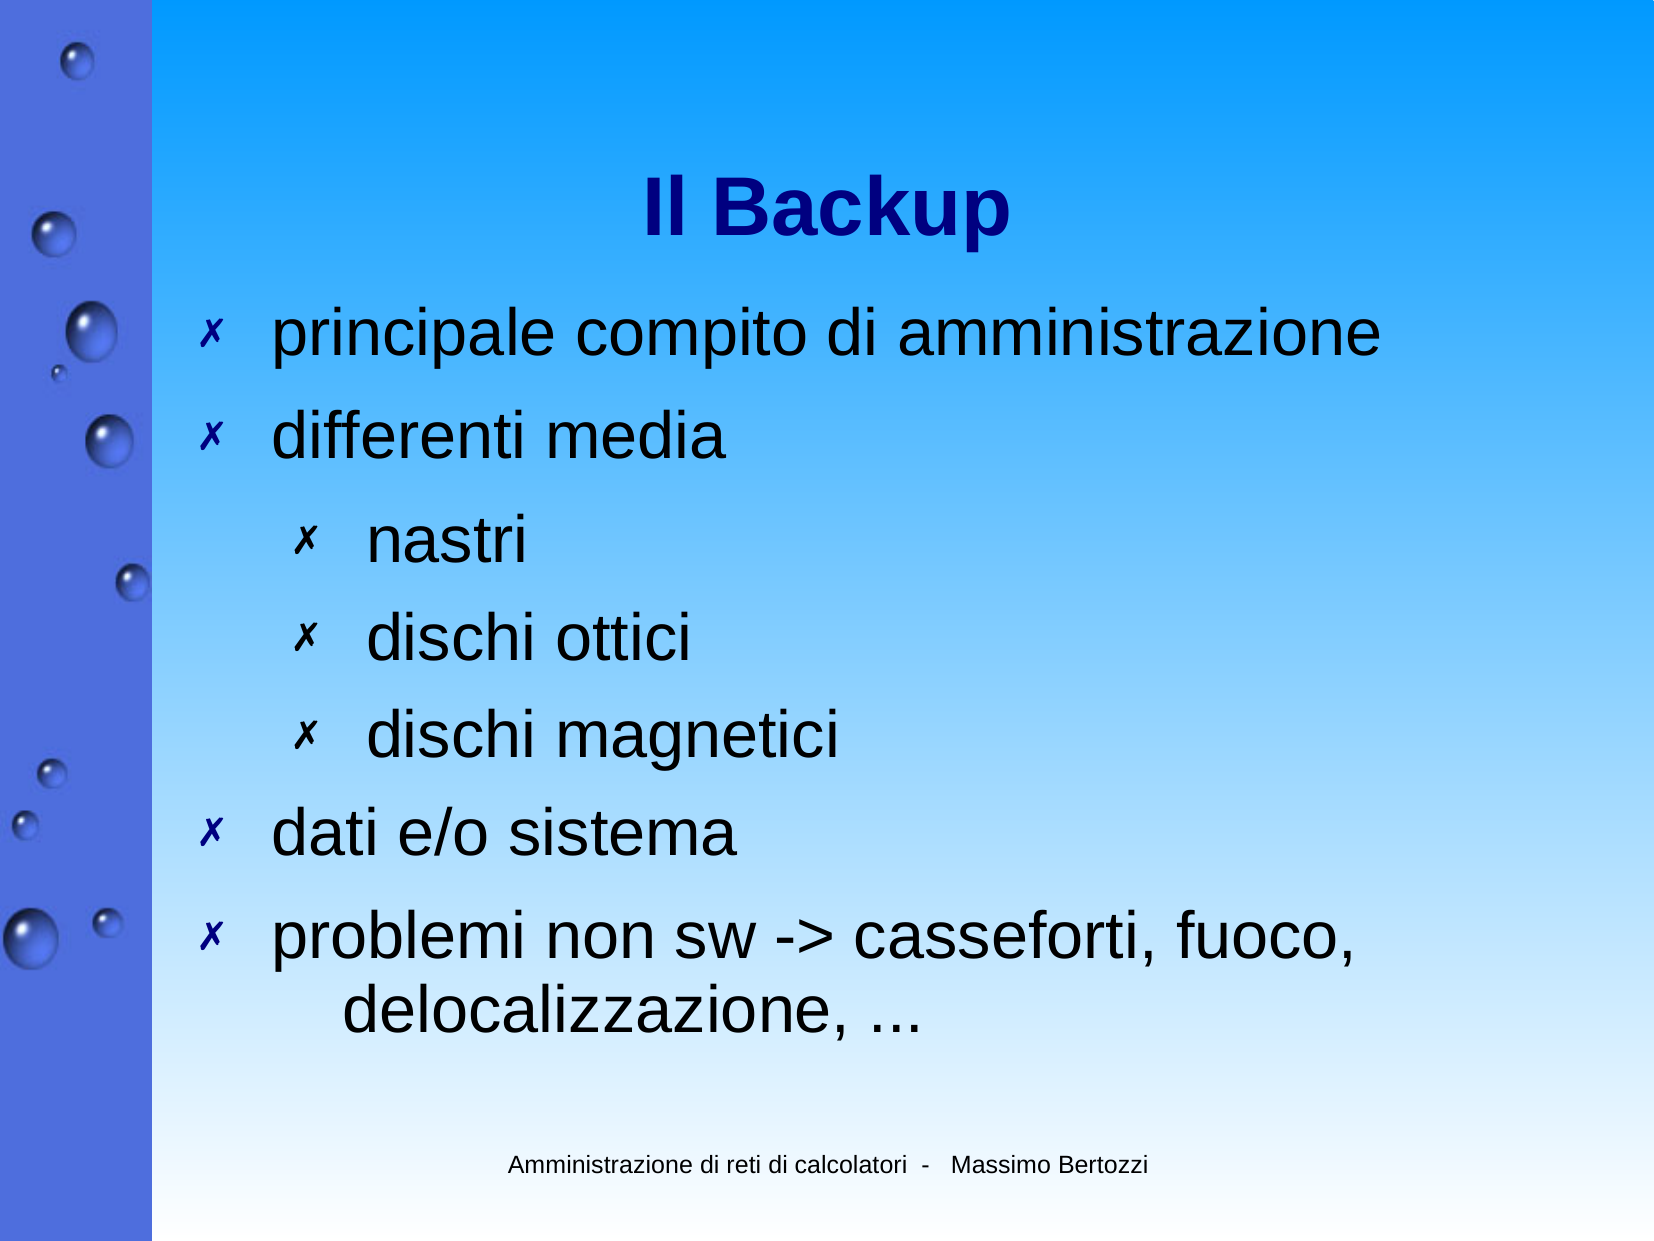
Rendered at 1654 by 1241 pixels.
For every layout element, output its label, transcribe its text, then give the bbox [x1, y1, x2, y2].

list principale compito di amministrazione differenti media nastri dischi ottici dischi magnetici dati e/o sistema problemi non sw -> casseforti, fuoco, delocalizzazione, ... [177, 295, 1590, 1077]
picture [0, 0, 152, 1241]
title Il Backup [121, 102, 1534, 311]
